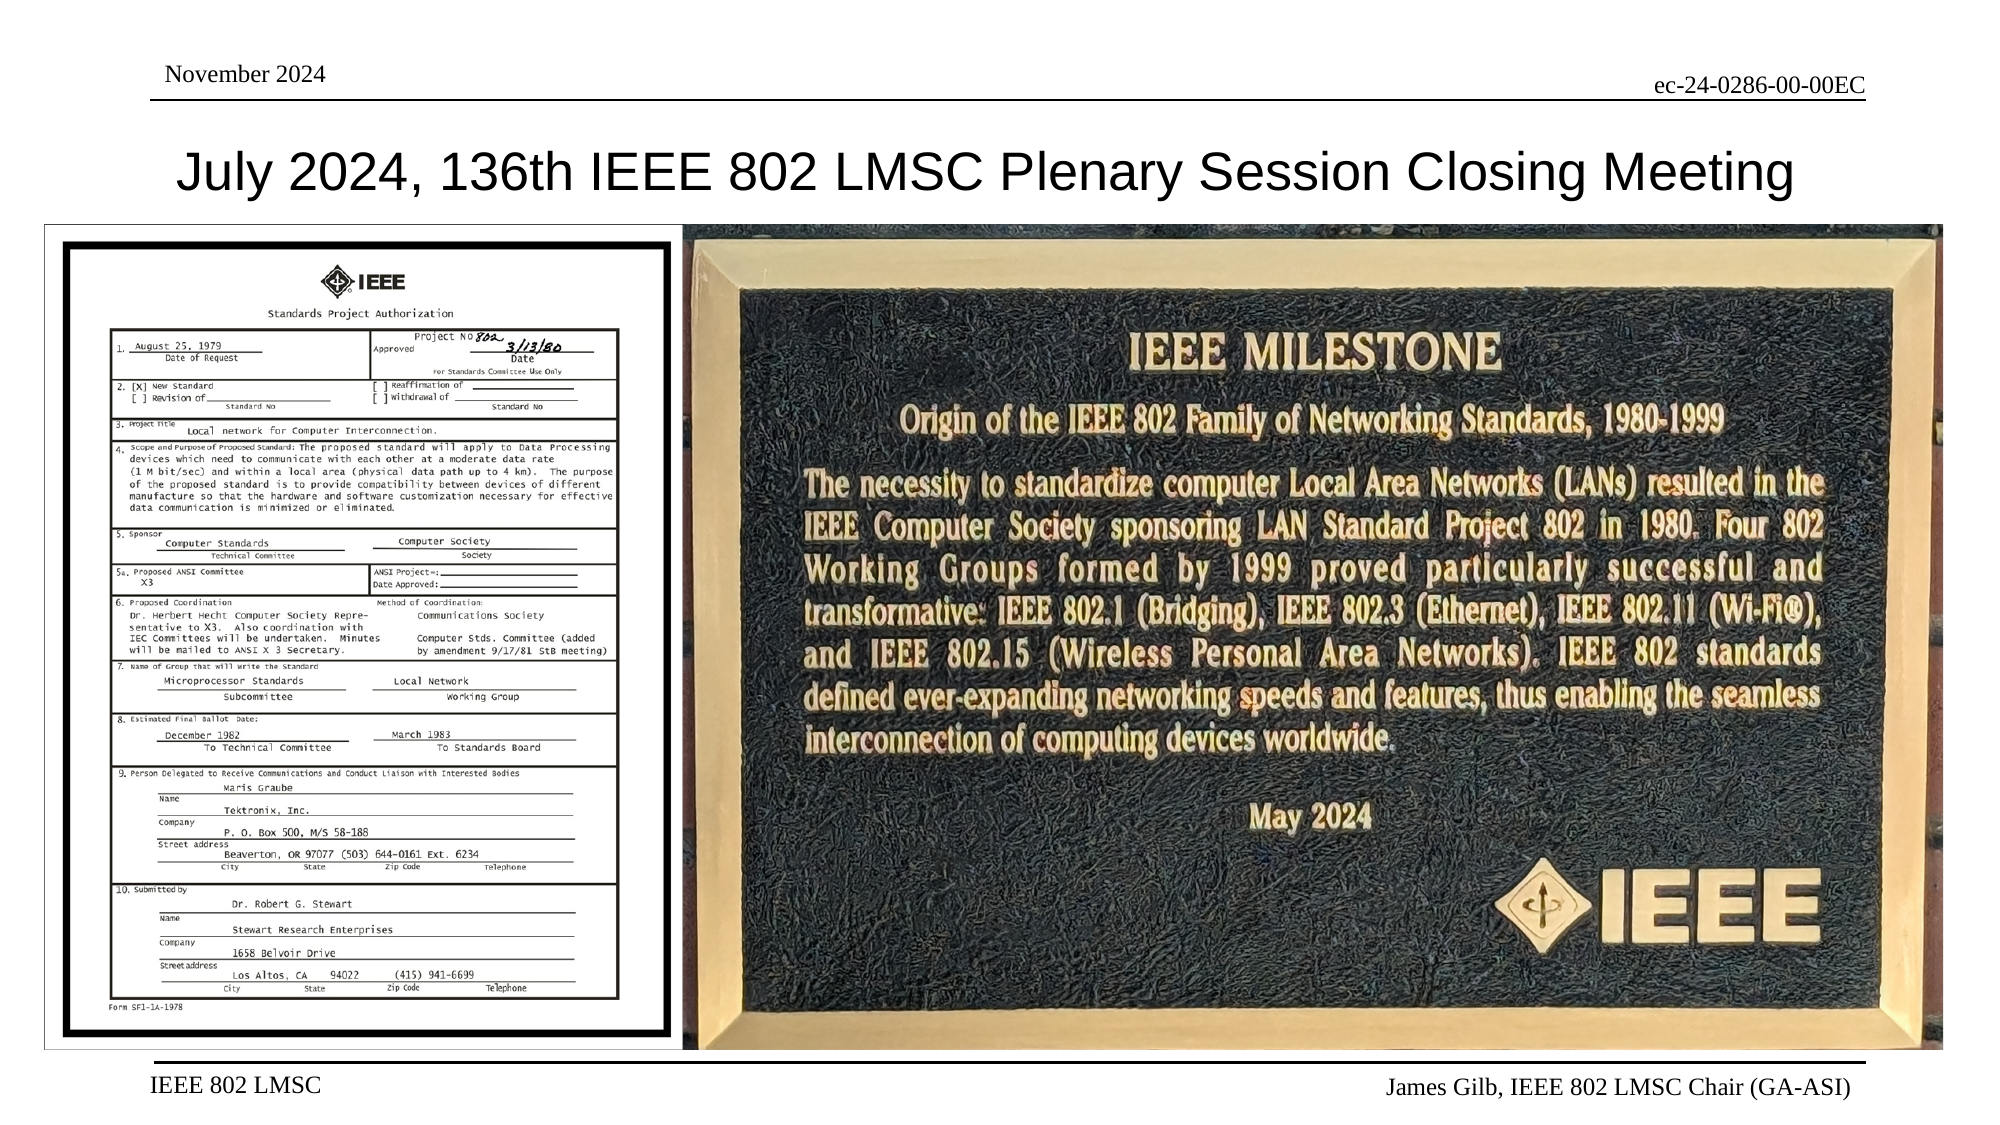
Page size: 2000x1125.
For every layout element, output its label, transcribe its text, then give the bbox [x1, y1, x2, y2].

picture [44, 224, 1944, 1051]
subtitle July 2024, 136th IEEE 802 LMSC Plenary Session Closing Meeting [112, 112, 1863, 224]
